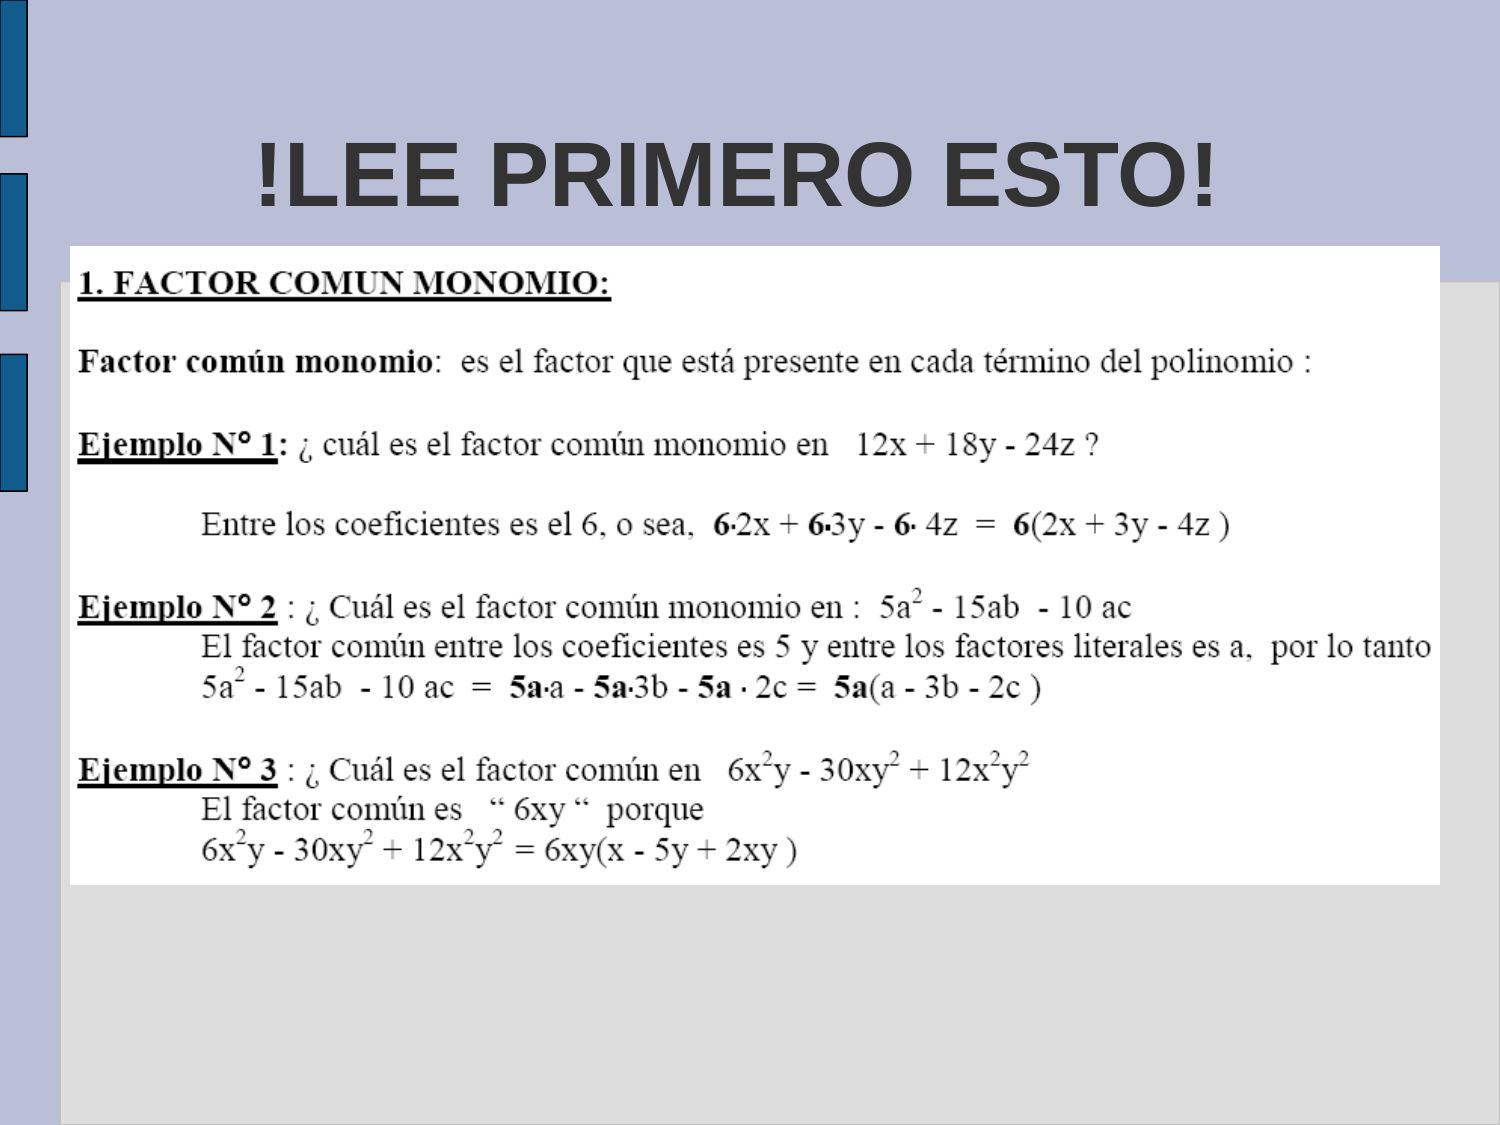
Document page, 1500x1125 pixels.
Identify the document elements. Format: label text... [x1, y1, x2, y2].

title !LEE PRIMERO ESTO! [110, 80, 1391, 246]
picture [70, 246, 1440, 885]
